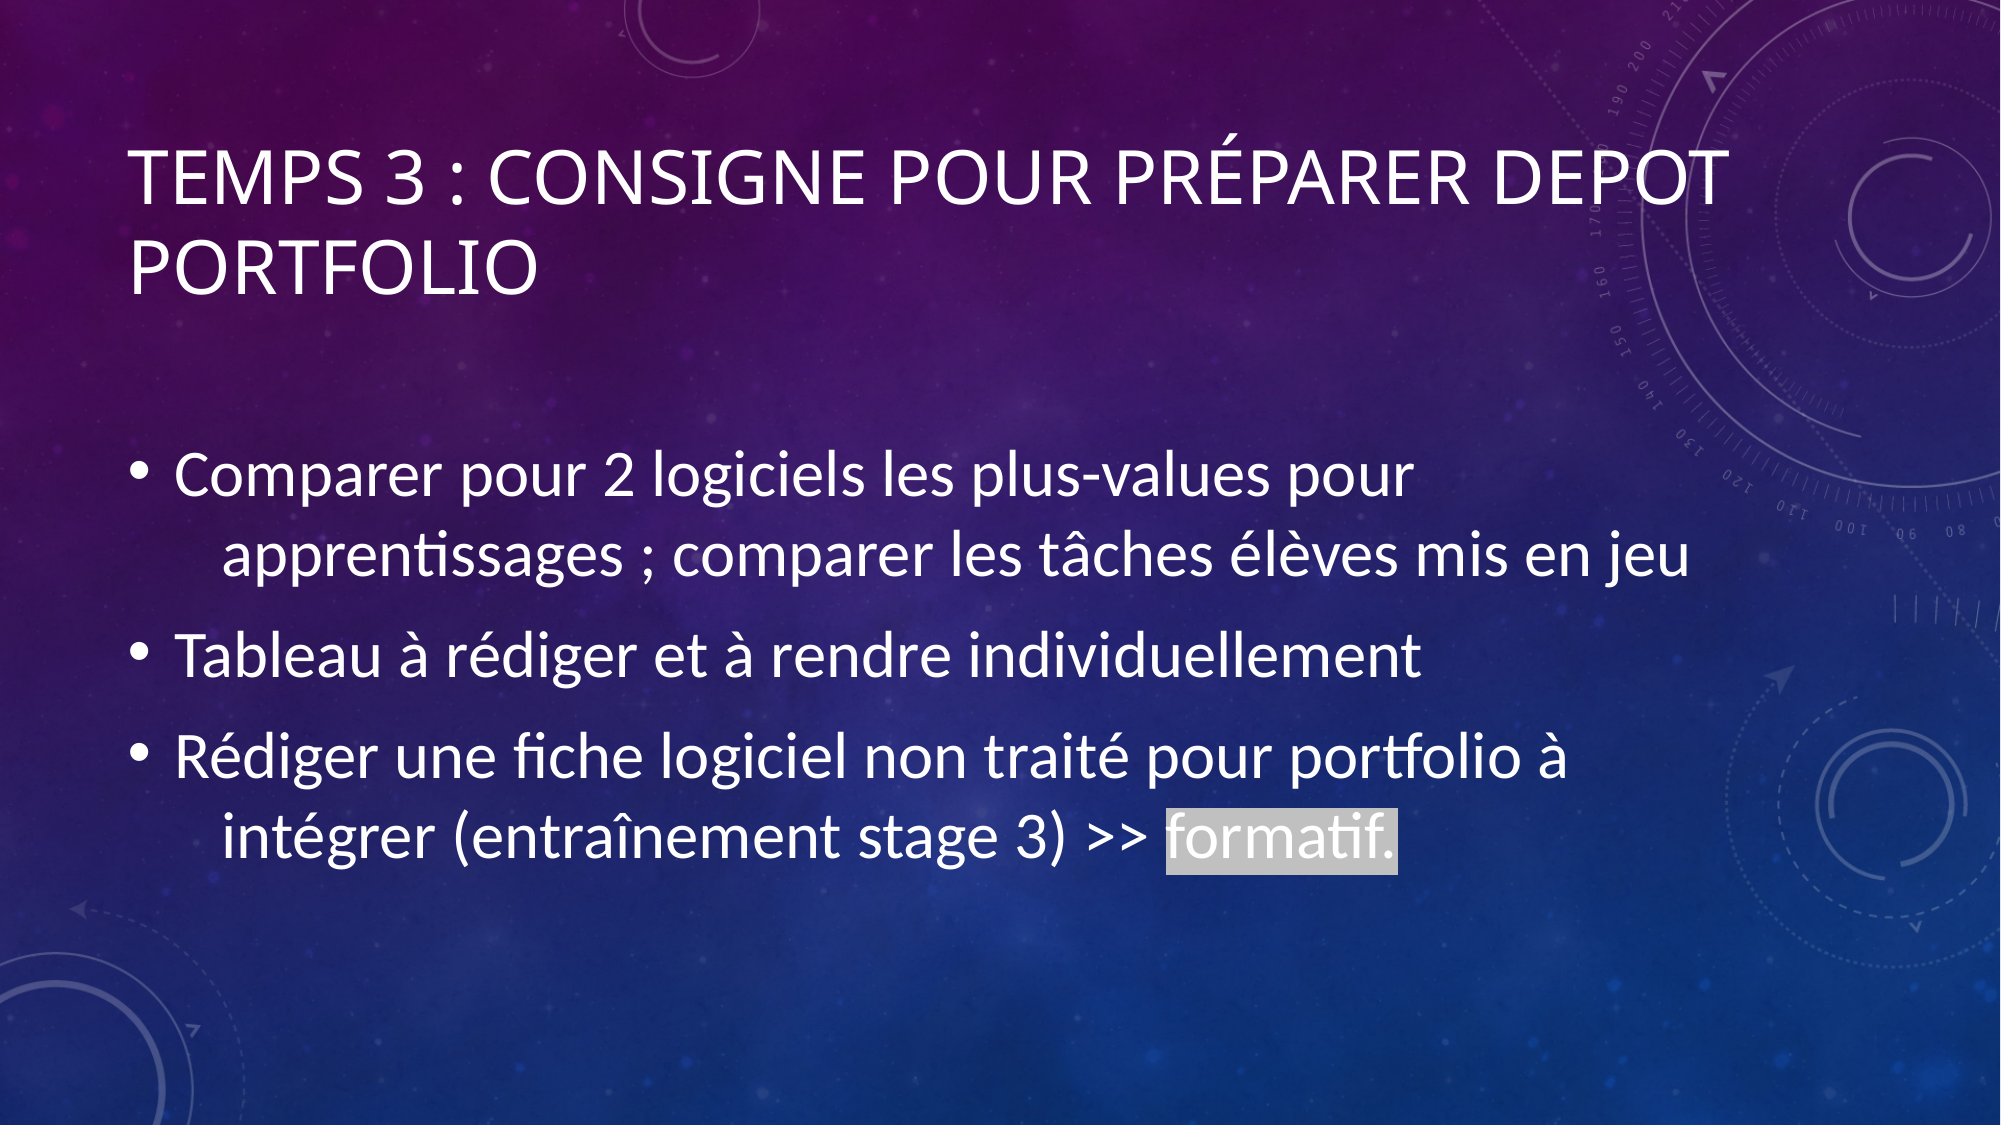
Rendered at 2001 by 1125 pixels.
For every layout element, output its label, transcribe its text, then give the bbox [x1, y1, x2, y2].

title Temps 3 : consigne pour préparer depot portfolio [112, 99, 1775, 339]
list Comparer pour 2 logiciels les plus-values pour apprentissages ; comparer les tâches élèves mis en jeu Tableau à rédiger et à rendre individuellement Rédiger une fiche logiciel non traité pour portfolio à intégrer (entraînement stage 3) >> formatif. [112, 351, 1775, 950]
